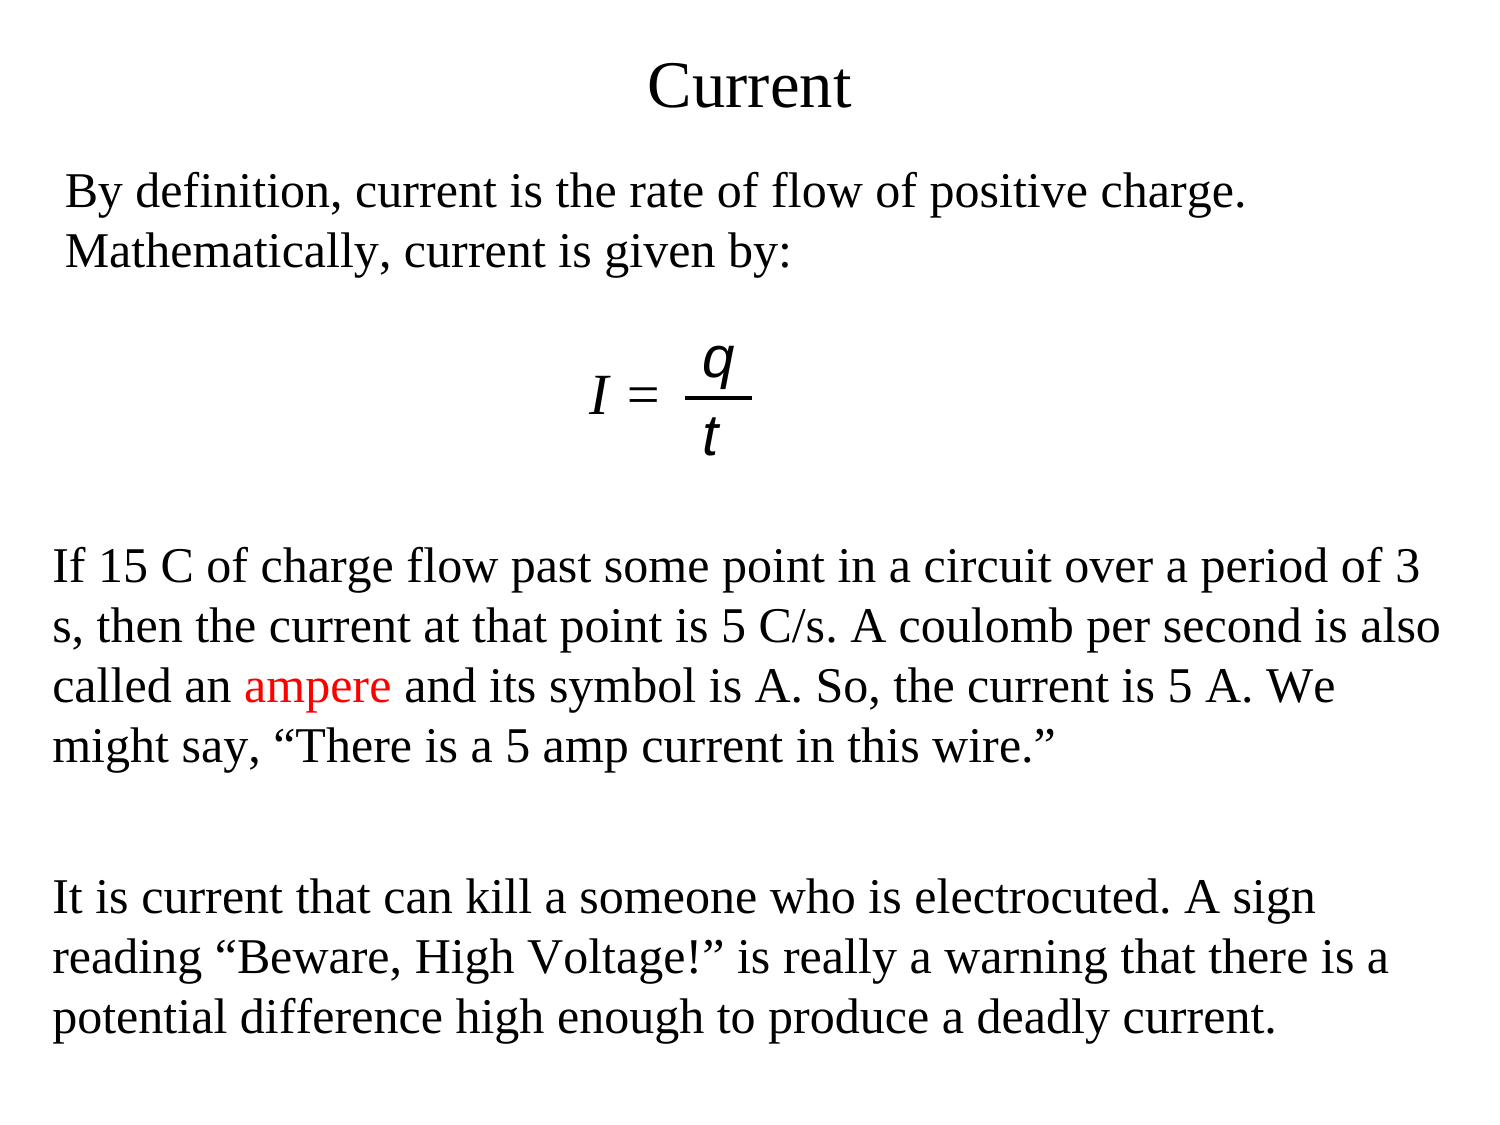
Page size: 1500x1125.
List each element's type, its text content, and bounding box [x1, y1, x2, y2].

title Current [112, 12, 1388, 149]
text_box q [709, 349, 726, 374]
text_box I = [574, 348, 687, 435]
text_box If 15 C of charge flow past some point in a circuit over a period of 3 s, then the current at that point is 5 C/s. A coulomb per second is also called an ampere and its symbol is A. So, the current is 5 A. We might say, “There is a 5 amp current in this wire.” It is current that can kill a someone who is electrocuted. A sign reading “Beware, High Voltage!” is really a warning that there is a potential difference high enough to produce a deadly current. [37, 525, 1476, 1052]
text_box By definition, current is the rate of flow of positive charge. Mathematically, current is given by: [50, 149, 1451, 286]
text_box q [687, 311, 863, 389]
text_box t [687, 389, 863, 476]
